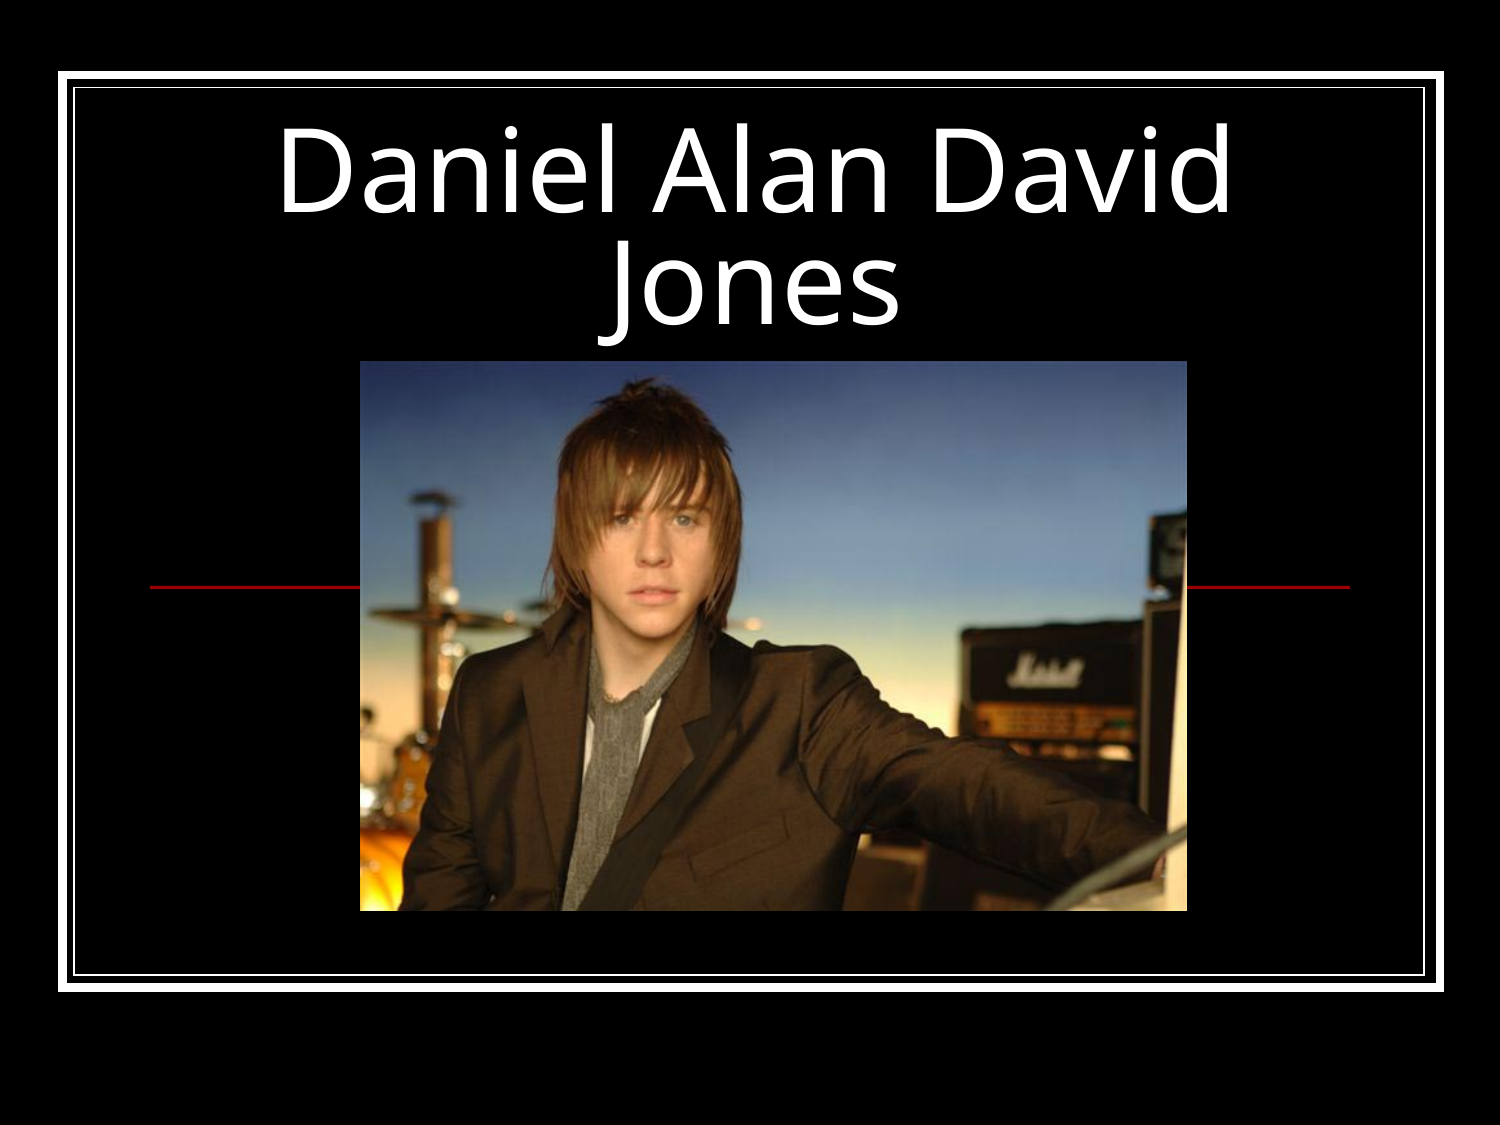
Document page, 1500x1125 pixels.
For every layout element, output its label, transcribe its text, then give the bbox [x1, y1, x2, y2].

title Daniel Alan David Jones [123, 101, 1388, 355]
picture [360, 361, 1187, 911]
